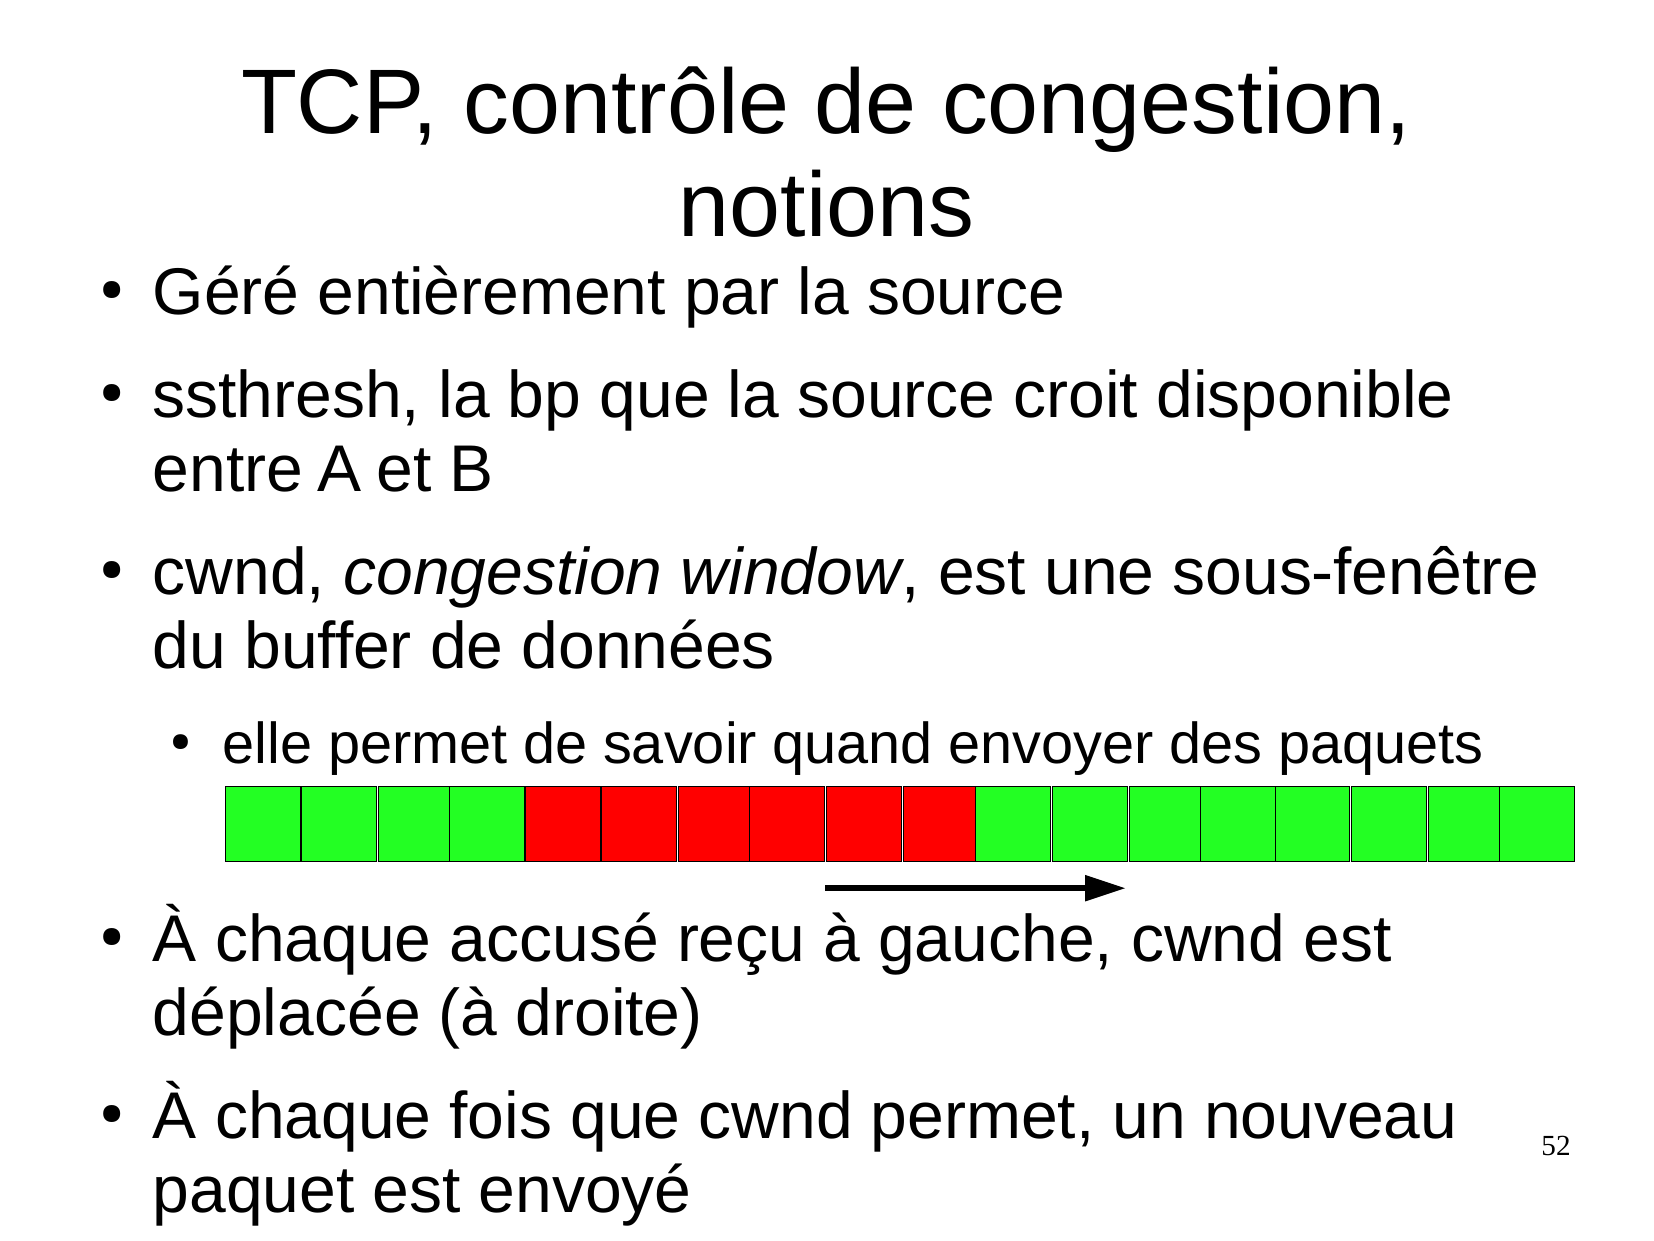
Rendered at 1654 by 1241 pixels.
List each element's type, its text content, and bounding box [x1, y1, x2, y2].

list Géré entièrement par la source ssthresh, la bp que la source croit disponible entre A et B cwnd, congestion window, est une sous-fenêtre du buffer de données elle permet de savoir quand envoyer des paquets À chaque accusé reçu à gauche, cwnd est déplacée (à droite) À chaque fois que cwnd permet, un nouveau paquet est envoyé [82, 254, 1571, 1234]
text_box [903, 786, 1051, 862]
text_box [678, 786, 825, 862]
text_box [1052, 786, 1128, 862]
text_box [1428, 786, 1575, 862]
text_box [225, 786, 377, 862]
text_box [378, 786, 677, 862]
text_box [1351, 786, 1427, 862]
text_box [826, 786, 902, 862]
text_box [1129, 786, 1350, 862]
title TCP, contrôle de congestion, notions [82, 49, 1571, 254]
